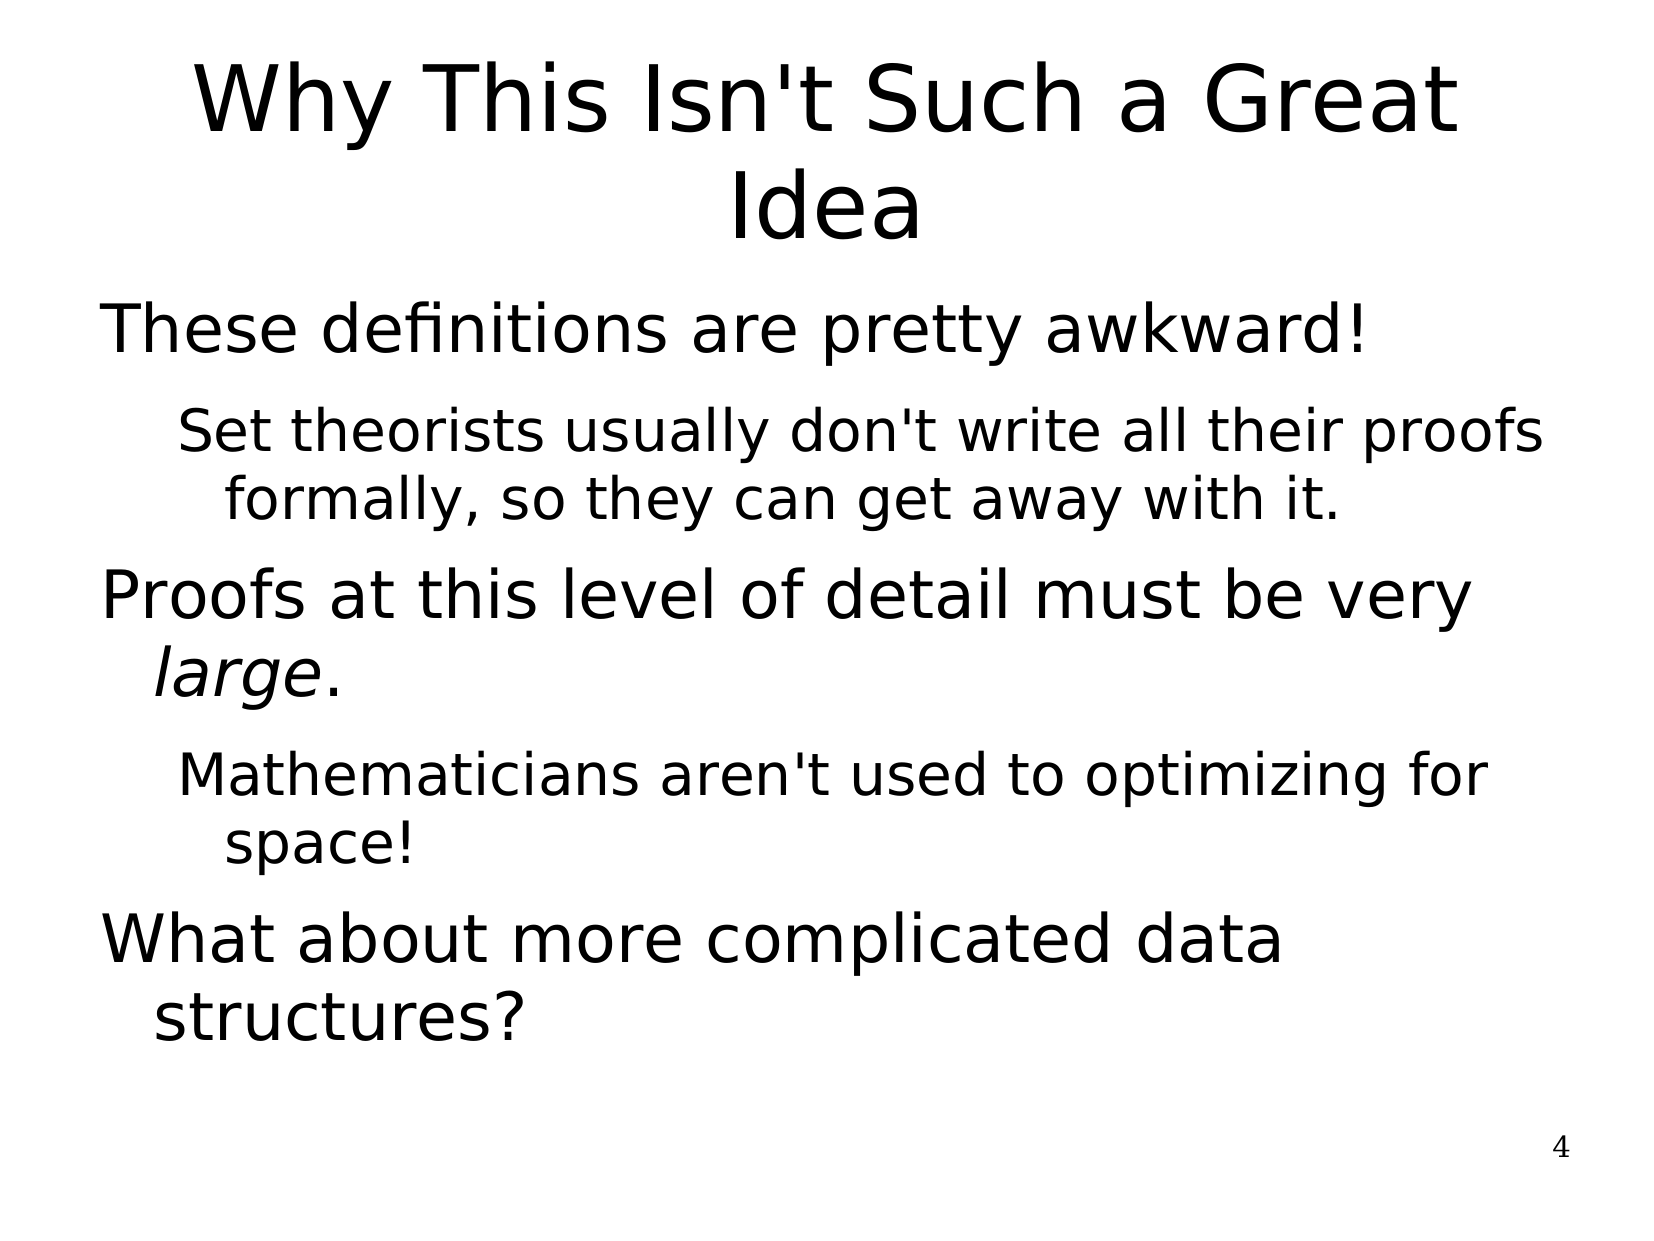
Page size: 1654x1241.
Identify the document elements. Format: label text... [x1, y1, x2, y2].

list These definitions are pretty awkward! Set theorists usually don't write all their proofs formally, so they can get away with it. Proofs at this level of detail must be very large. Mathematicians aren't used to optimizing for space! What about more complicated data structures? [82, 290, 1571, 1109]
title Why This Isn't Such a Great Idea [82, 45, 1571, 261]
